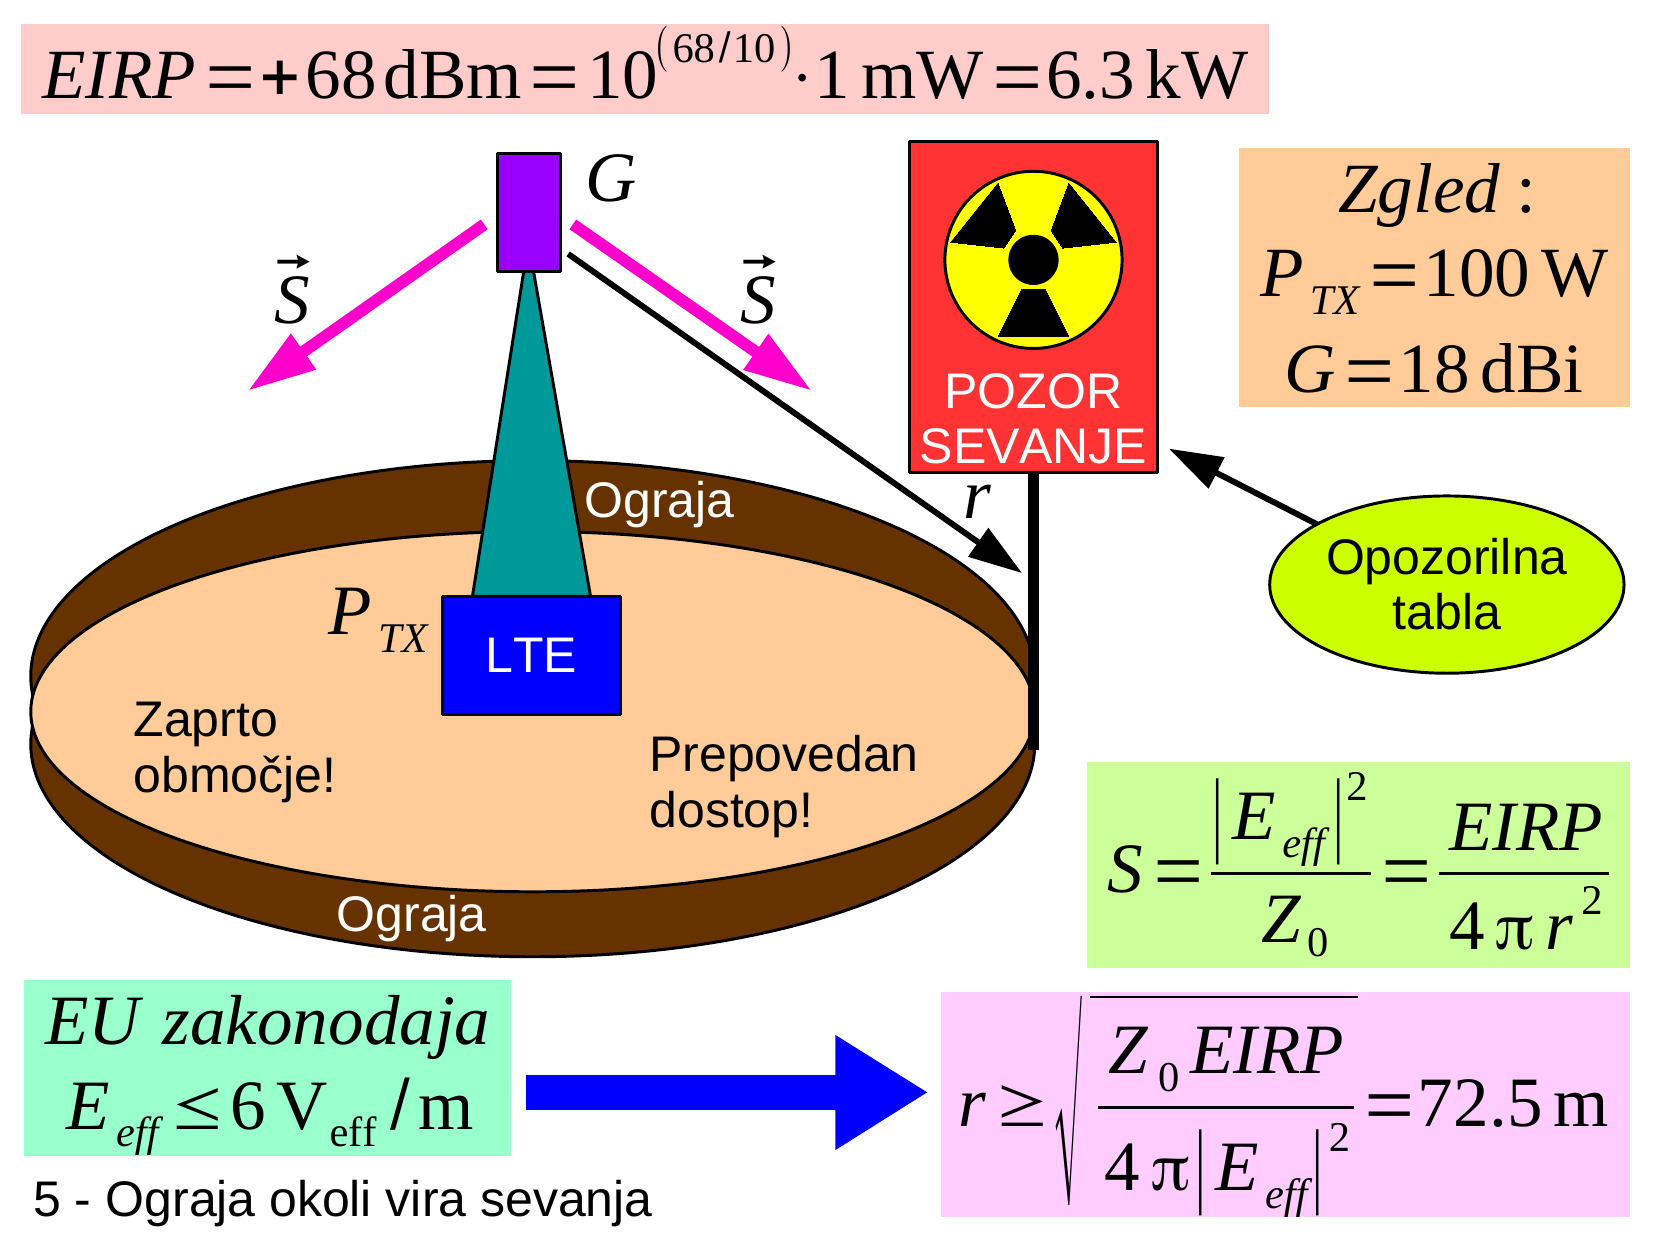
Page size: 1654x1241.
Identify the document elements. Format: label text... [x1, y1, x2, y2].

text_box POZOR SEVANJE [909, 141, 1158, 473]
chart [307, 570, 451, 662]
text_box [944, 171, 1123, 349]
chart [252, 253, 332, 343]
text_box 5 - Ograja okoli vira sevanja [33, 1171, 792, 1229]
chart [1086, 761, 1630, 969]
chart [20, 23, 1269, 115]
chart [946, 473, 1014, 536]
text_box Zaprto območje! [133, 691, 355, 804]
chart [567, 137, 656, 219]
chart [23, 980, 512, 1156]
text_box Prepovedan dostop! [649, 726, 924, 838]
chart [940, 992, 1630, 1217]
text_box Opozorilna tabla [1269, 495, 1625, 674]
text_box Ograja [336, 886, 491, 943]
text_box LTE [442, 596, 621, 715]
chart [1238, 148, 1630, 408]
text_box Ograja [584, 472, 739, 529]
text_box [30, 153, 1035, 957]
chart [719, 253, 799, 343]
